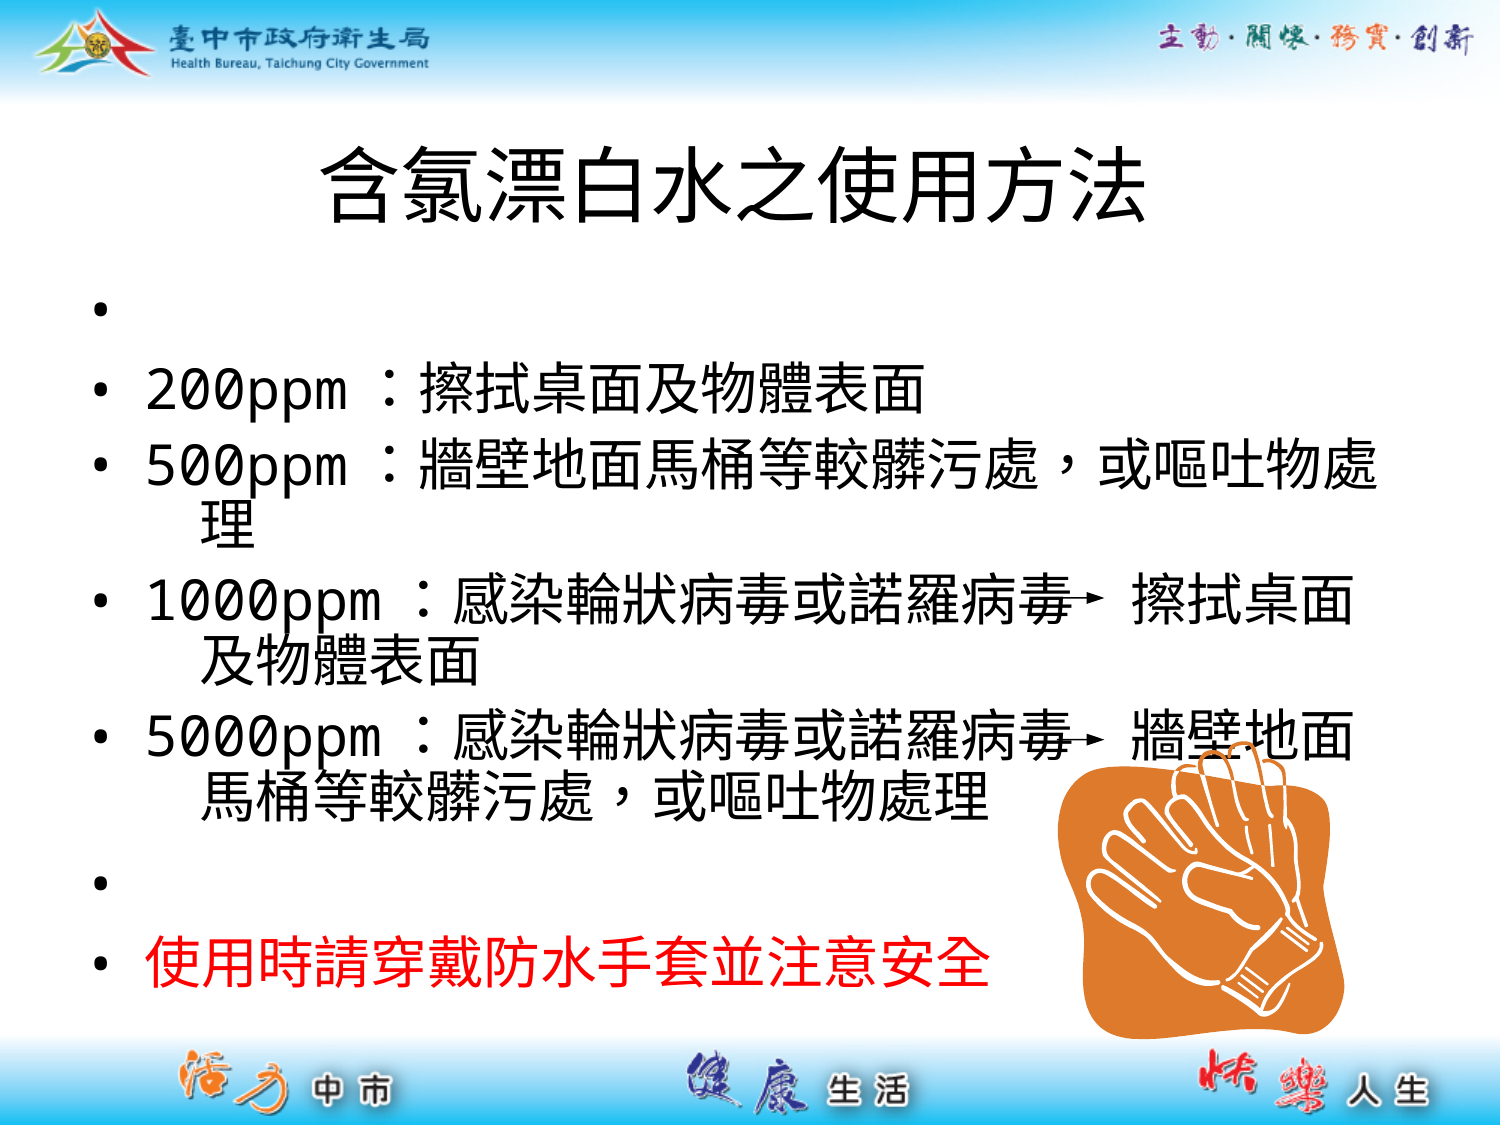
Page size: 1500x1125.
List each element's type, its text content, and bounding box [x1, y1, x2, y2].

list 200ppm：擦拭桌面及物體表面 500ppm：牆壁地面馬桶等較髒污處，或嘔吐物處理 1000ppm：感染輪狀病毒或諾羅病毒 擦拭桌面及物體表面 5000ppm：感染輪狀病毒或諾羅病毒 牆壁地面馬桶等較髒污處，或嘔吐物處理 使用時請穿戴防水手套並注意安全 [75, 262, 1426, 1005]
title 含氯漂白水之使用方法 [76, 125, 1427, 256]
picture [1057, 739, 1346, 1040]
